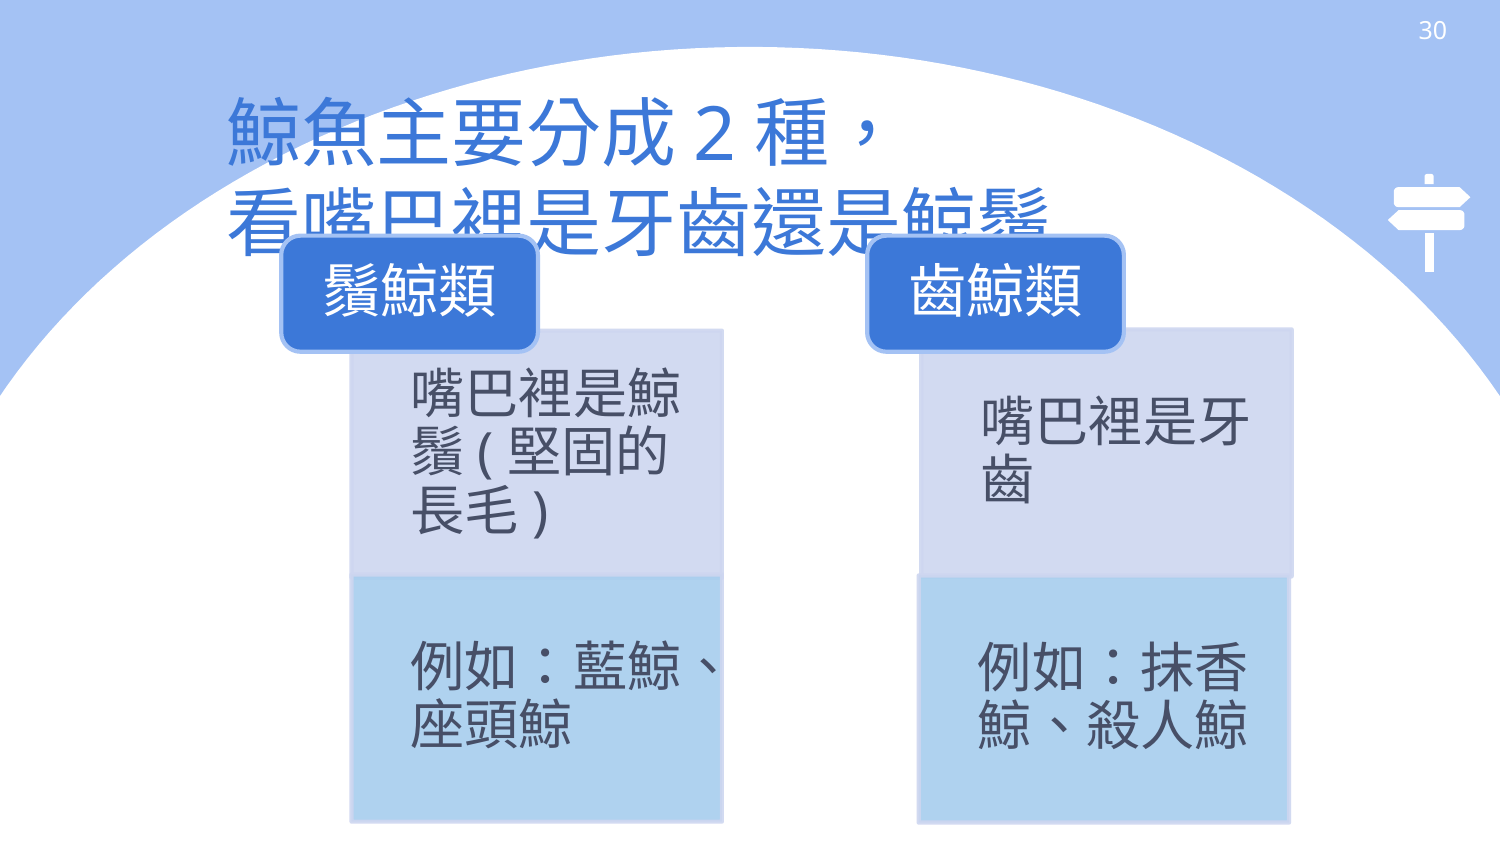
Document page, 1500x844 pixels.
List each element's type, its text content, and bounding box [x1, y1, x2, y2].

text_box [0, 196, 1500, 844]
text_box [1425, 233, 1434, 272]
text_box 嘴巴裡是鯨鬚(堅固的長毛) [351, 330, 722, 574]
text_box 例如：抹香鯨、殺人鯨 [918, 575, 1290, 823]
text_box 鬚鯨類 [281, 235, 538, 352]
text_box [1393, 187, 1471, 208]
text_box [1387, 210, 1465, 231]
text_box [526, 46, 974, 70]
text_box 30 [1403, 0, 1494, 65]
text_box [1424, 173, 1434, 185]
text_box 例如：藍鯨、座頭鯨 [351, 574, 722, 822]
text_box 齒鯨類 [867, 235, 1124, 352]
text_box 嘴巴裡是牙齒 [921, 329, 1292, 577]
text_box 鯨魚主要分成2種， 看嘴巴裡是牙齒還是鯨鬚 [210, 70, 1360, 261]
